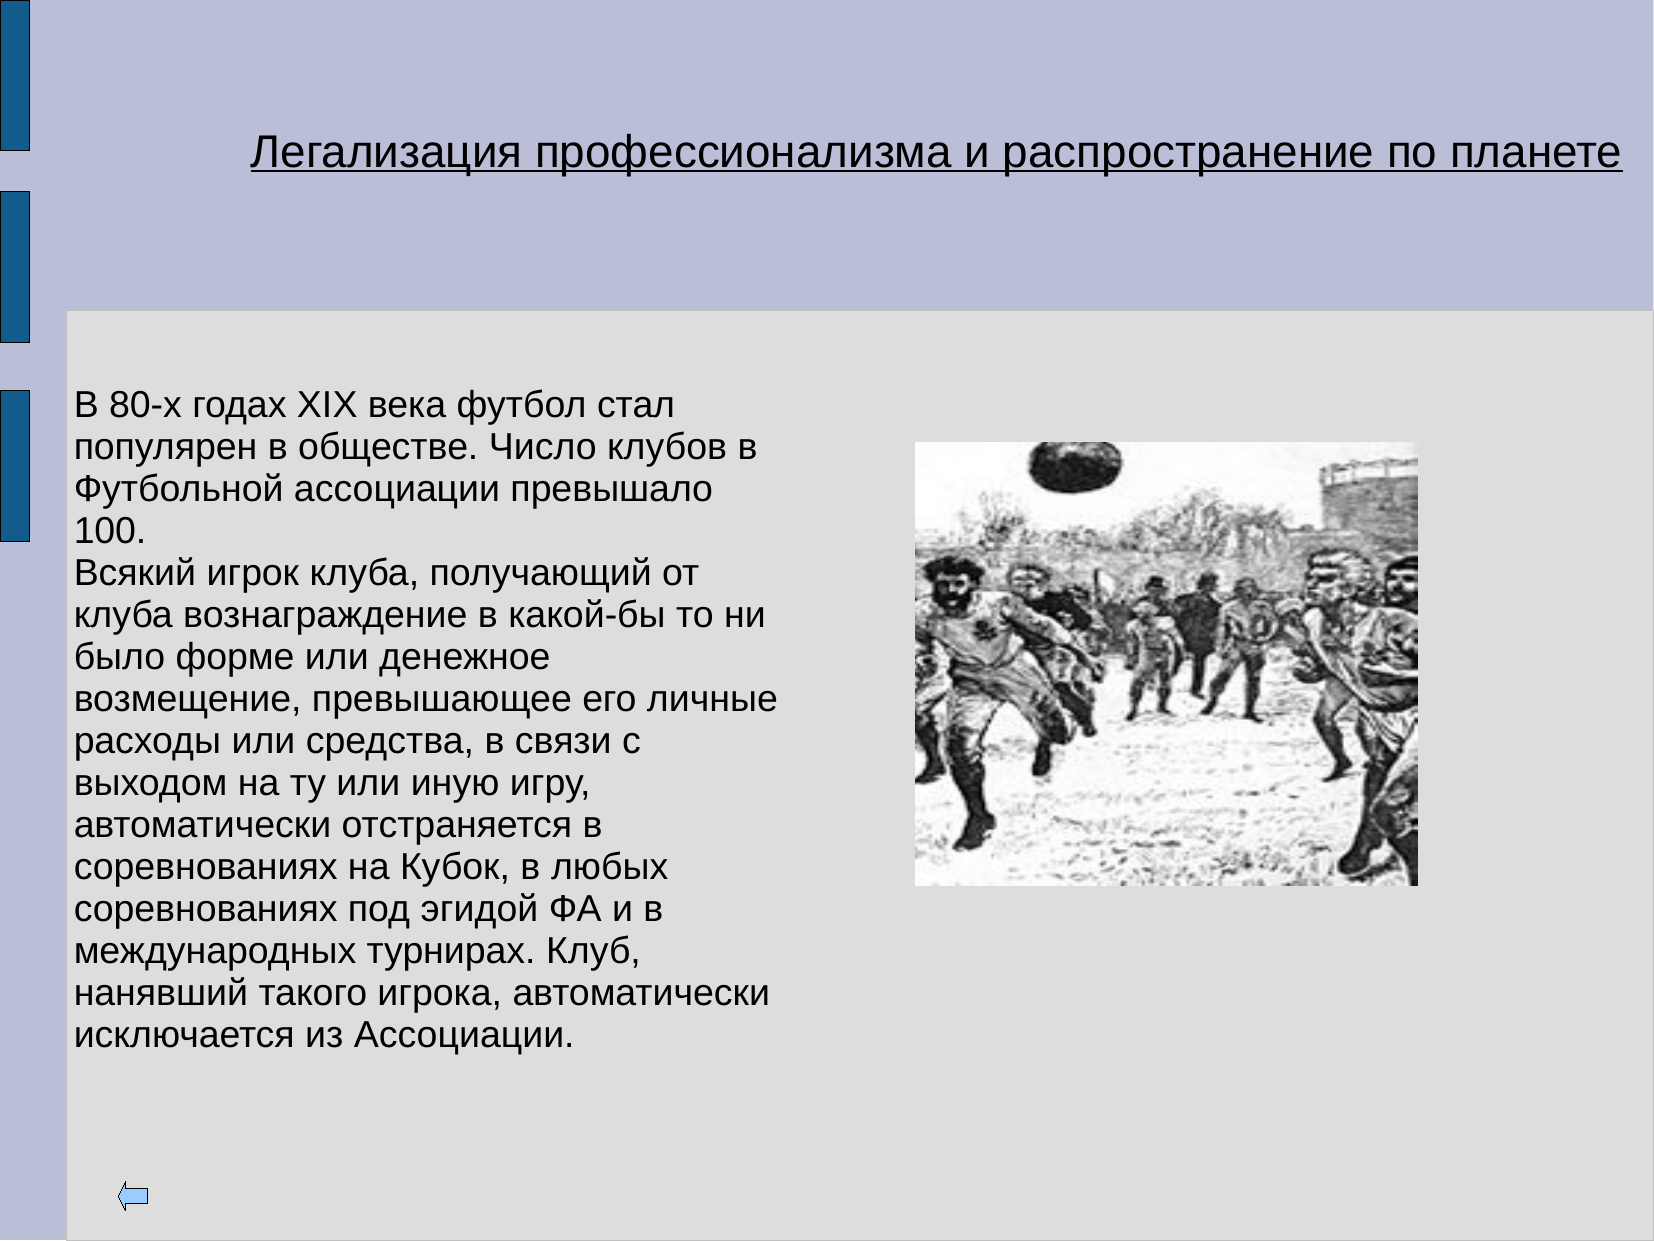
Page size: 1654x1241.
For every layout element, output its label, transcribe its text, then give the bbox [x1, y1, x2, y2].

picture [915, 442, 1418, 886]
text_box [118, 1181, 148, 1211]
text_box Легализация профессионализма и распространение по планете [235, 118, 1639, 184]
text_box В 80-х годах XIX века футбол стал популярен в обществе. Число клубов в Футбольной ассоциации превышало 100. Всякий игрок клуба, получающий от клуба вознаграждение в какой-бы то ни было форме или денежное возмещение, превышающее его личные расходы или средства, в связи с выходом на ту или иную игру, автоматически отстраняется в соревнованиях на Кубок, в любых соревнованиях под эгидой ФА и в международных турнирах. Клуб, нанявший такого игрока, автоматически исключается из Ассоциации. [59, 376, 798, 1241]
